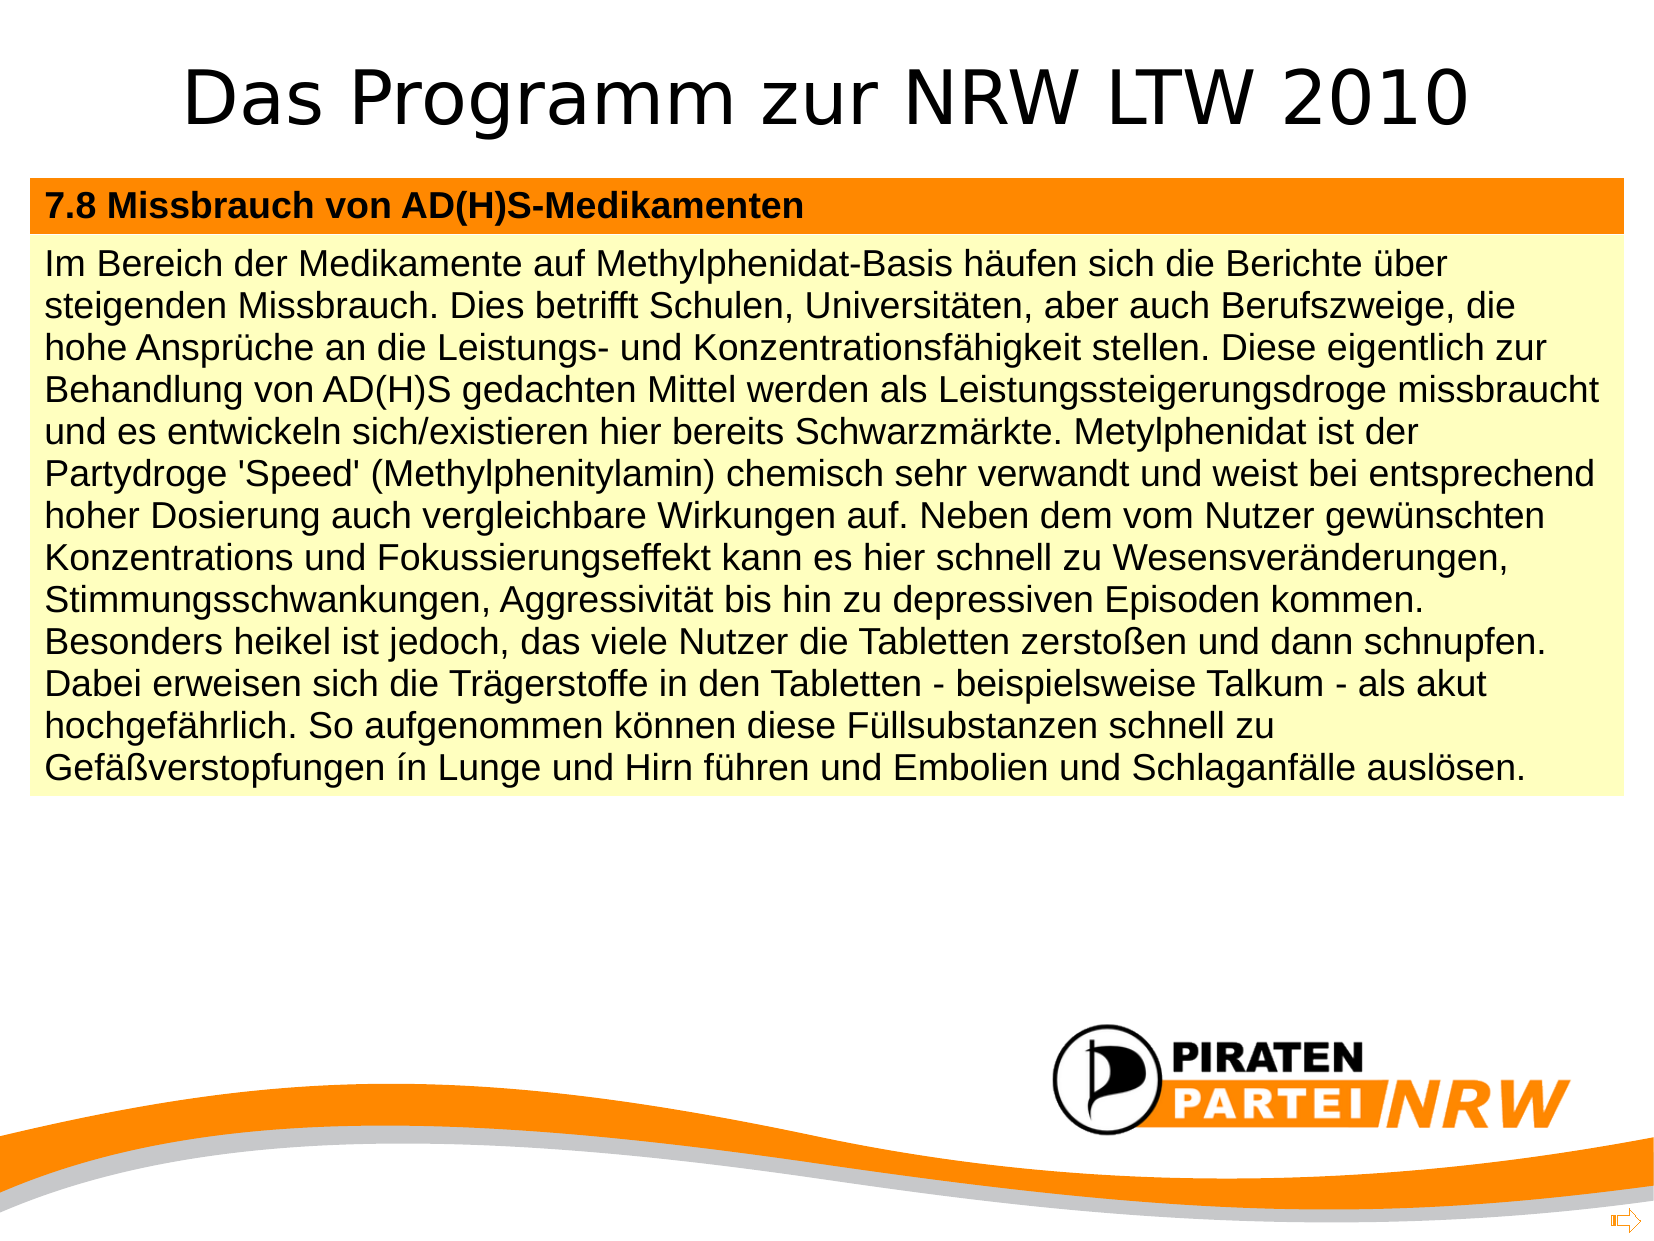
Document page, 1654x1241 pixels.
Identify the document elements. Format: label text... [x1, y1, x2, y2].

picture [1045, 1021, 1579, 1140]
table_cell Im Bereich der Medikamente auf Methylphenidat-Basis häufen sich die Berichte über steigenden Missbrauch. Dies betrifft Schulen, Universitäten, aber auch Berufszweige, die hohe Ansprüche an die Leistungs- und Konzentrationsfähigkeit stellen. Diese eigentlich zur Behandlung von AD(H)S gedachten Mittel werden als Leistungssteigerungsdroge missbraucht und es entwickeln sich/existieren hier bereits Schwarzmärkte. Metylphenidat ist der Partydroge 'Speed' (Methylphenitylamin) chemisch sehr verwandt und weist bei entsprechend hoher Dosierung auch vergleichbare Wirkungen auf. Neben dem vom Nutzer gewünschten Konzentrations und Fokussierungseffekt kann es hier schnell zu Wesensveränderungen, Stimmungsschwankungen, Aggressivität bis hin zu depressiven Episoden kommen. Besonders heikel ist jedoch, das viele Nutzer die Tabletten zerstoßen und dann schnupfen. Dabei erweisen sich die Trägerstoffe in den Tabletten - beispielsweise Talkum - als akut hochgefährlich. So aufgenommen können diese Füllsubstanzen schnell zu Gefäßverstopfungen ín Lunge und Hirn führen und Embolien und Schlaganfälle auslösen. [30, 235, 1624, 796]
table_header 7.8 Missbrauch von AD(H)S-Medikamenten [30, 178, 1624, 234]
title Das Programm zur NRW LTW 2010 [82, 54, 1571, 143]
